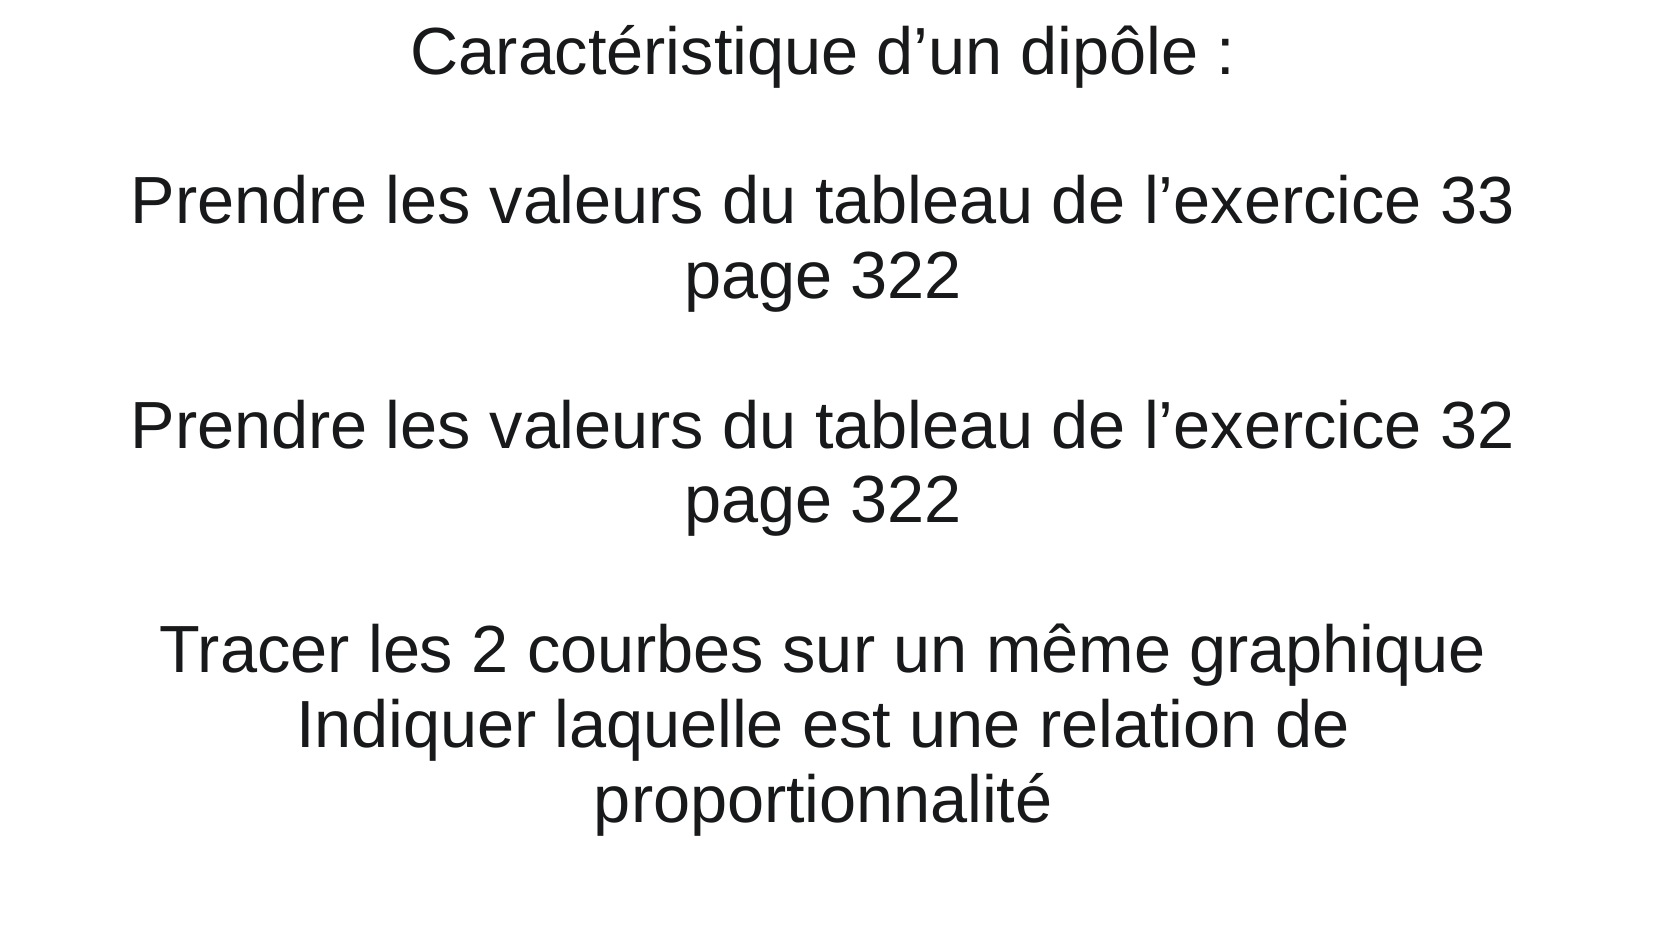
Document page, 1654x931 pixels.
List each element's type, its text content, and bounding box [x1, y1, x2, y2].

subtitle Caractéristique d’un dipôle : Prendre les valeurs du tableau de l’exercice 33 page 322 Prendre les valeurs du tableau de l’exercice 32 page 322 Tracer les 2 courbes sur un même graphique Indiquer laquelle est une relation de proportionnalité [79, 13, 1568, 837]
